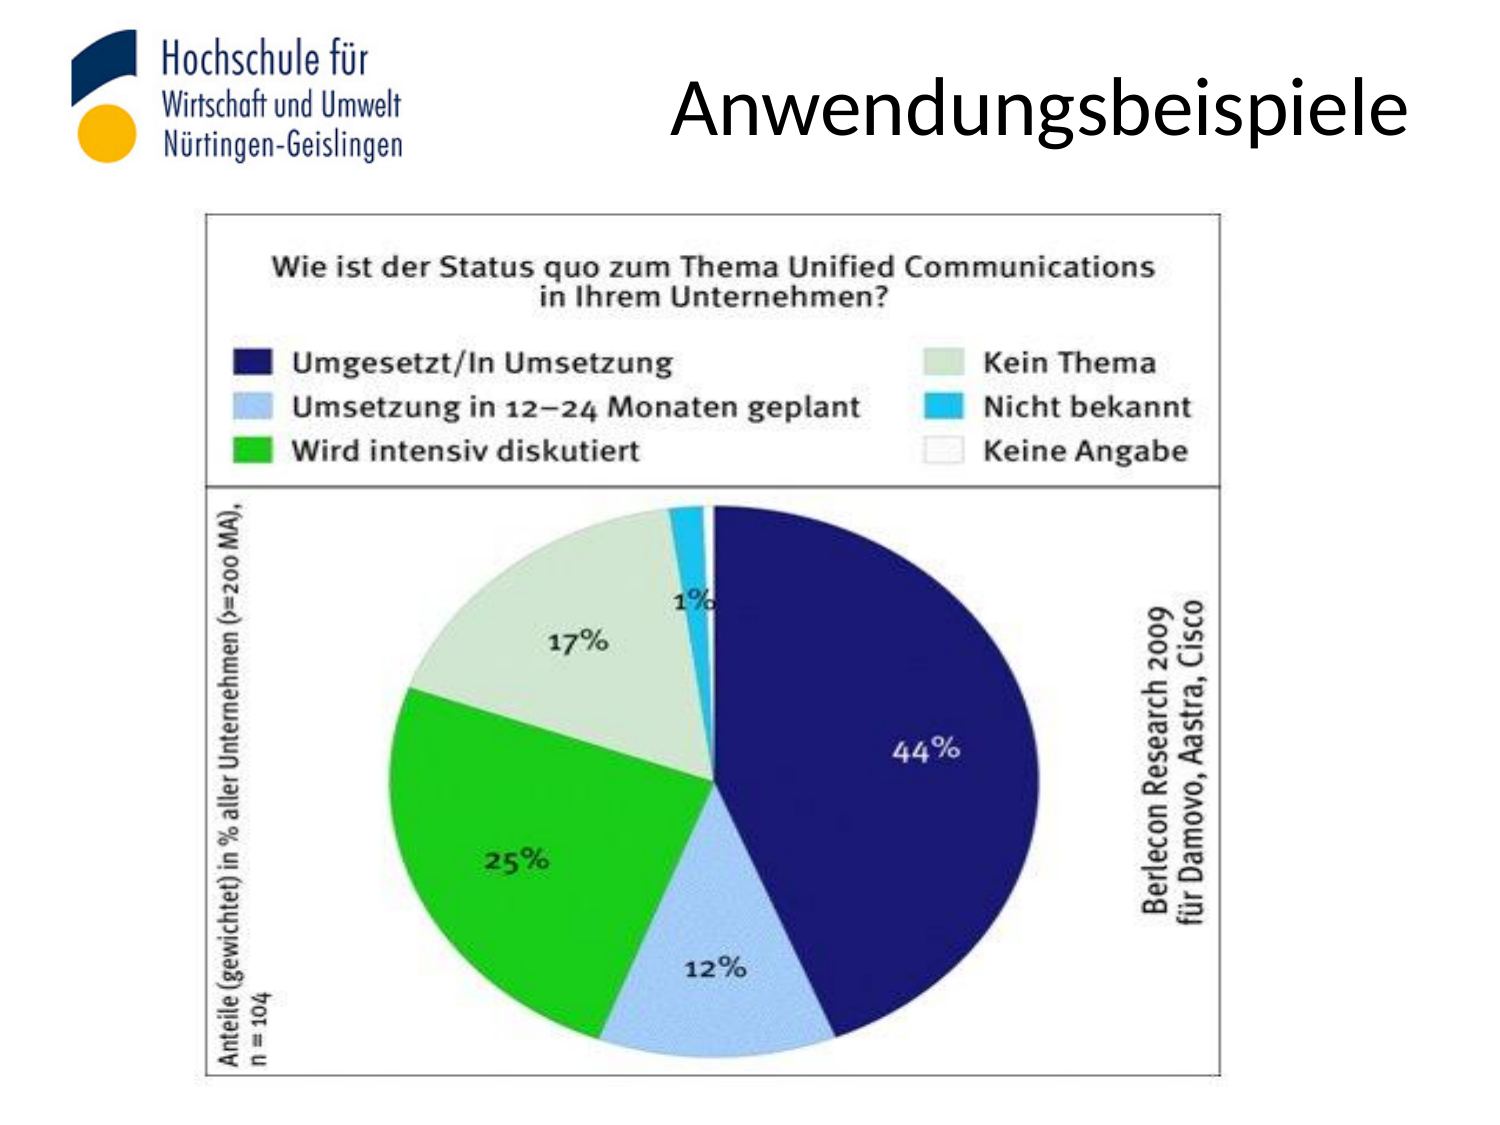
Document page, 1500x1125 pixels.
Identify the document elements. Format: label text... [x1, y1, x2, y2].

picture [194, 208, 1231, 1087]
picture [3, 19, 472, 176]
title Anwendungsbeispiele [75, 45, 1425, 233]
